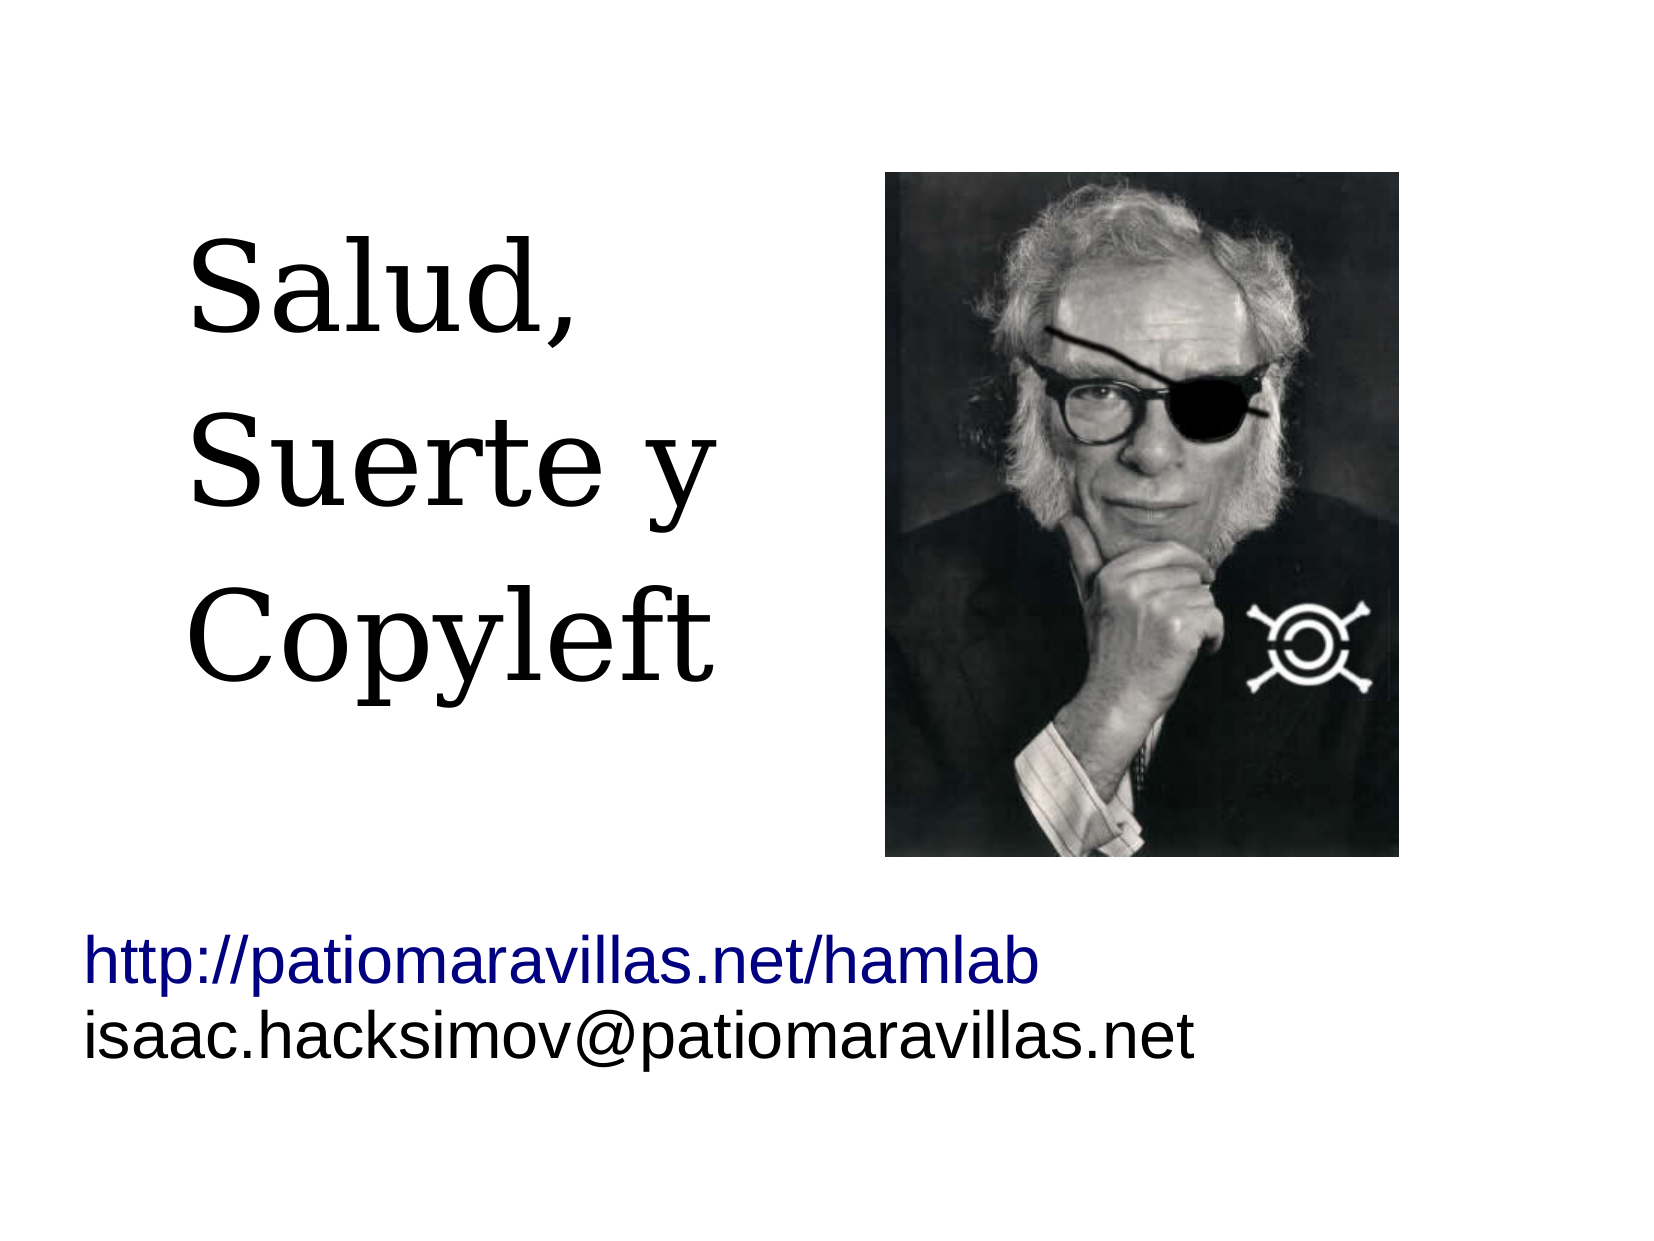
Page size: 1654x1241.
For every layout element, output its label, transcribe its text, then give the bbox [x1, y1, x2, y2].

picture [885, 172, 1399, 857]
text_box http://patiomaravillas.net/hamlab isaac.hacksimov@patiomaravillas.net [68, 915, 1388, 1097]
list Salud, Suerte y Copyleft [112, 214, 827, 798]
